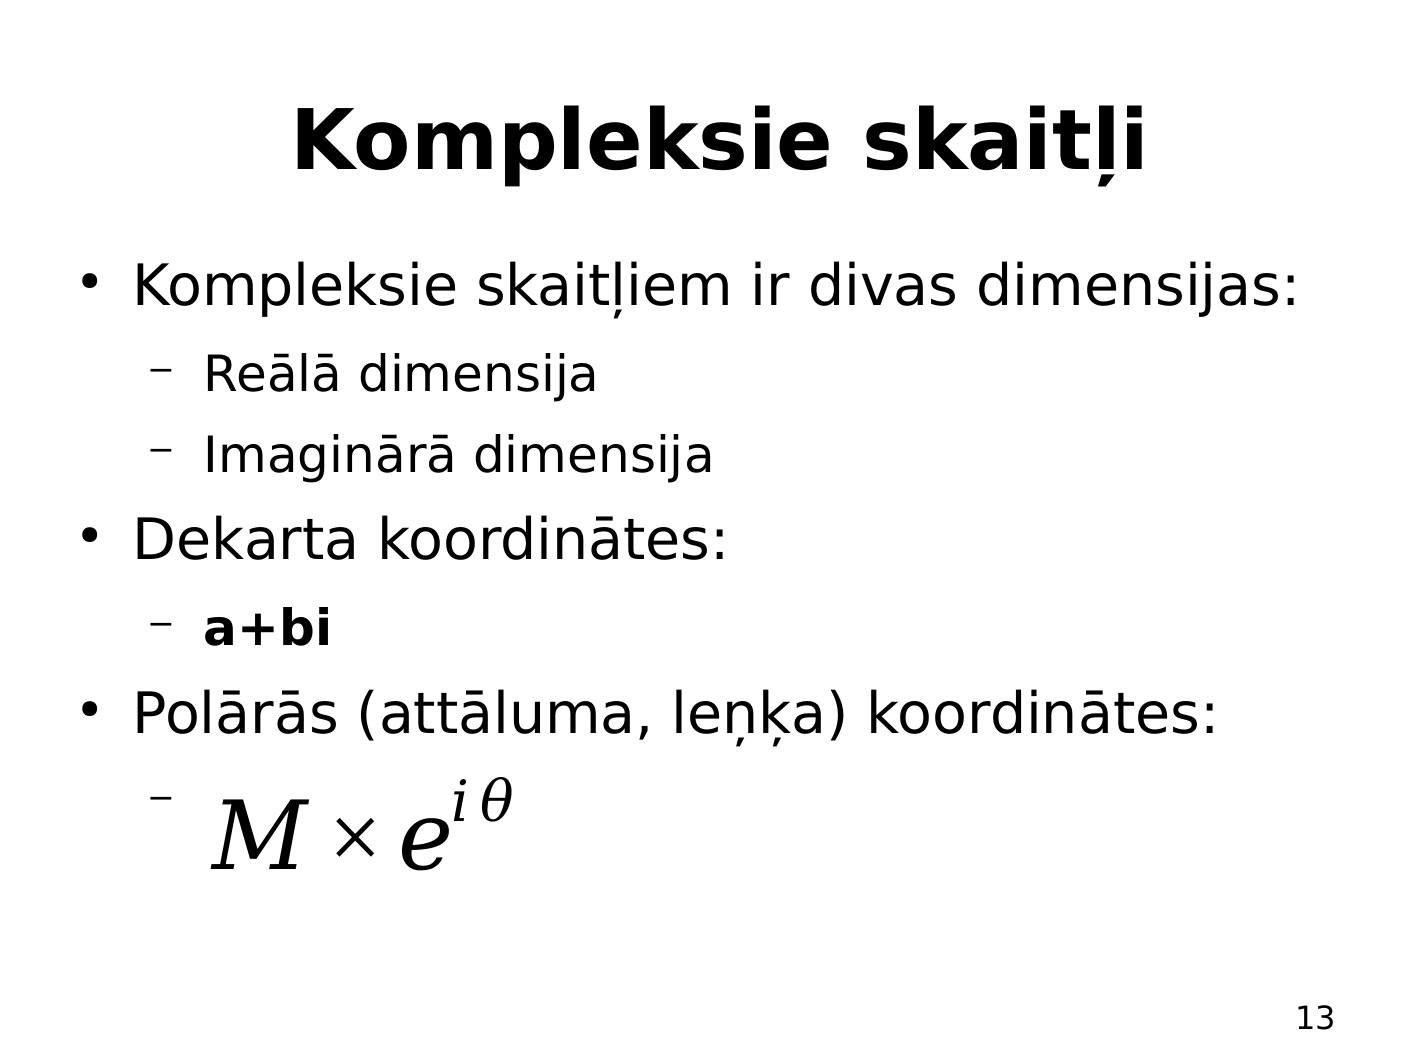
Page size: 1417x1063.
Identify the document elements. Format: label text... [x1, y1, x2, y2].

list Kompleksie skaitļiem ir divas dimensijas: Reālā dimensija Imaginārā dimensija Dekarta koordinātes: a+bi Polārās (attāluma, leņķa) koordinātes: [47, 240, 1393, 992]
chart [206, 767, 517, 888]
title Kompleksie skaitļi [47, 70, 1393, 201]
